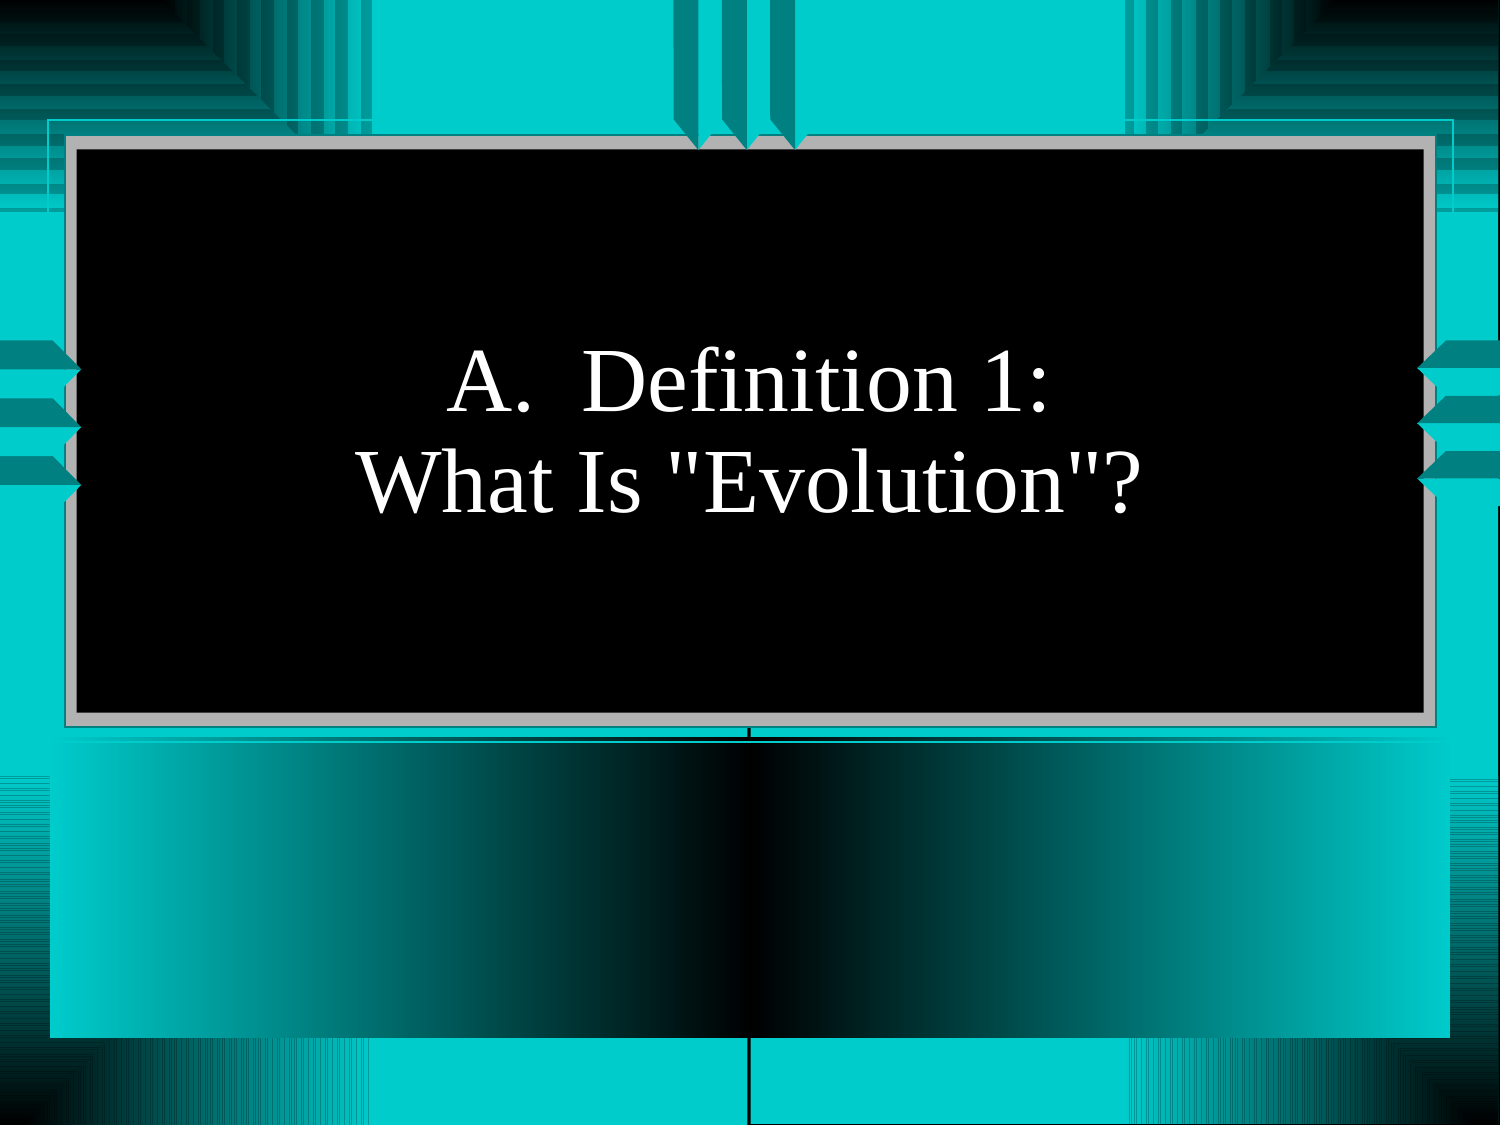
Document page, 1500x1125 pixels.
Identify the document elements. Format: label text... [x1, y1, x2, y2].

title A. Definition 1: What Is "Evolution"? [112, 322, 1388, 541]
